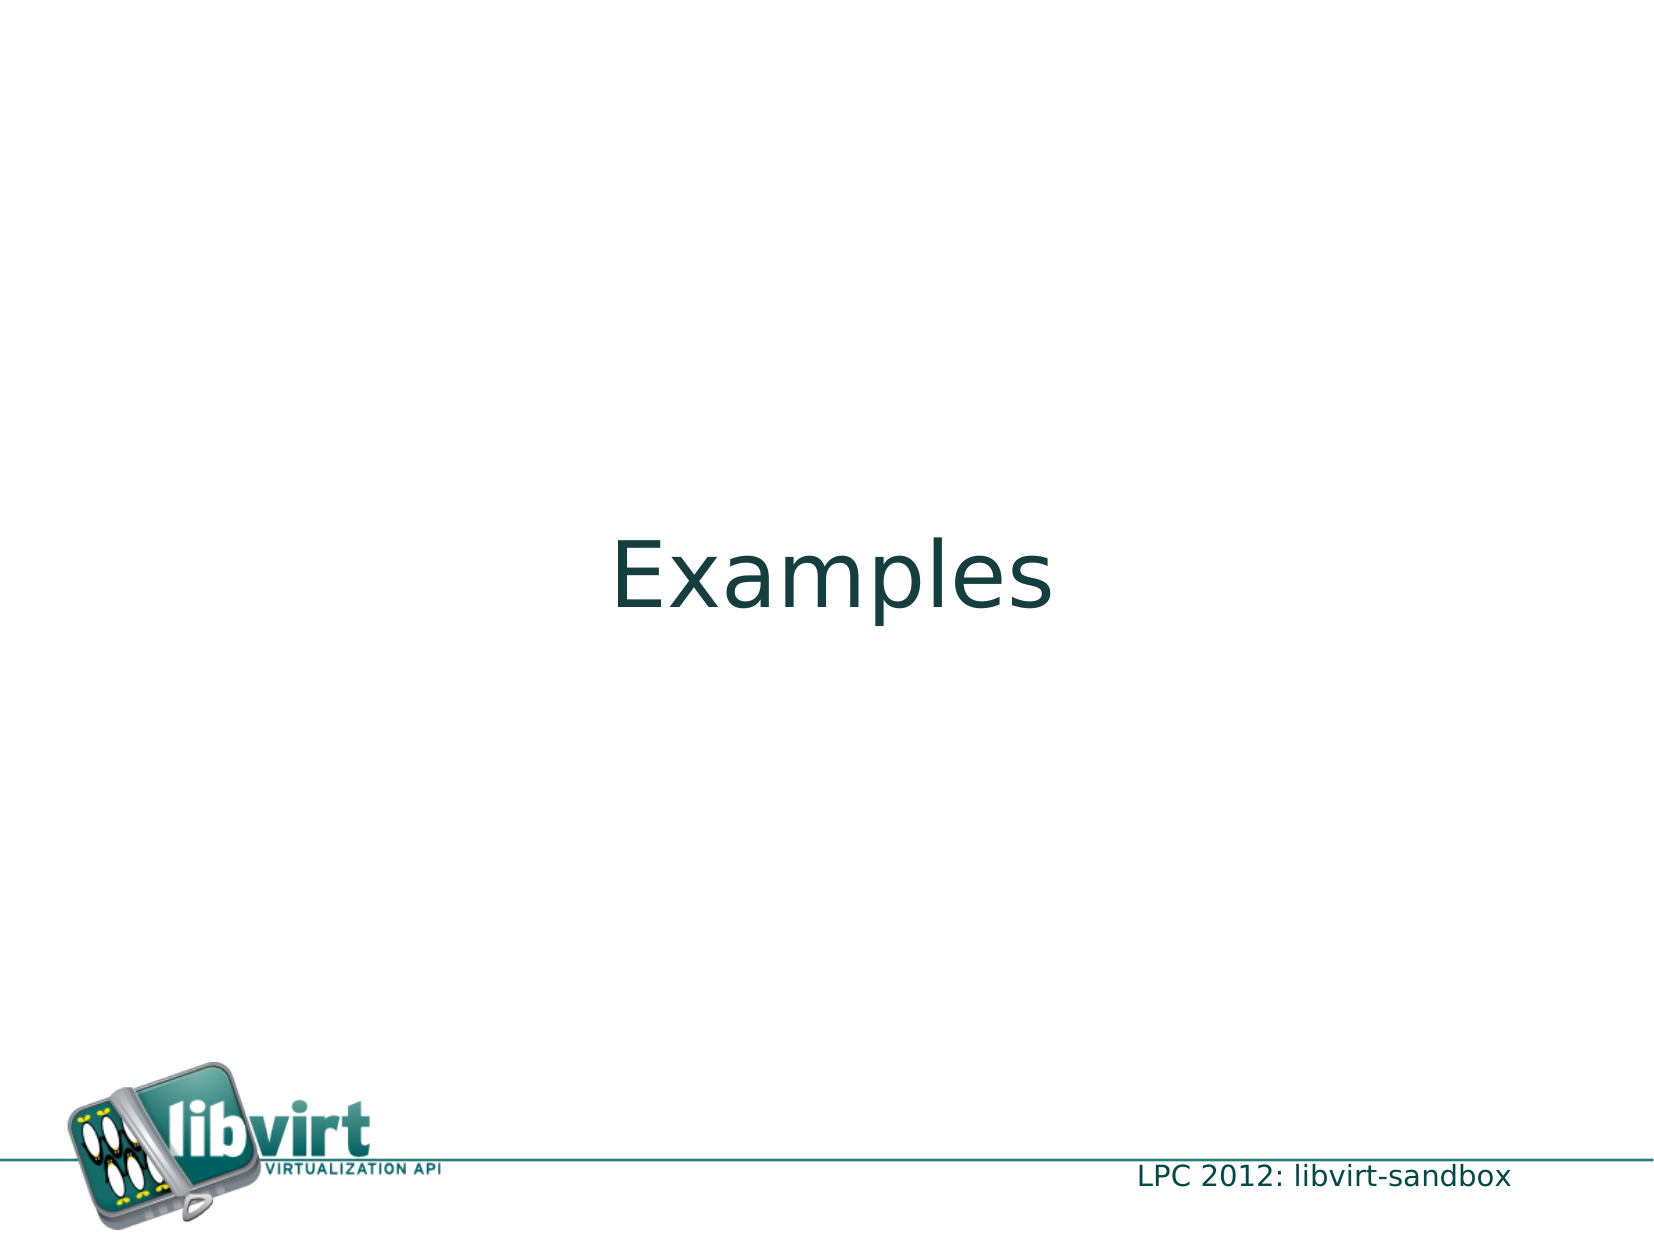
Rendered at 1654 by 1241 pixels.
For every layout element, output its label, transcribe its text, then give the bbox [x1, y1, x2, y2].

title Examples [88, 472, 1577, 680]
picture [0, 1062, 1654, 1230]
text_box LPC 2012: libvirt-sandbox [1122, 1151, 1654, 1211]
